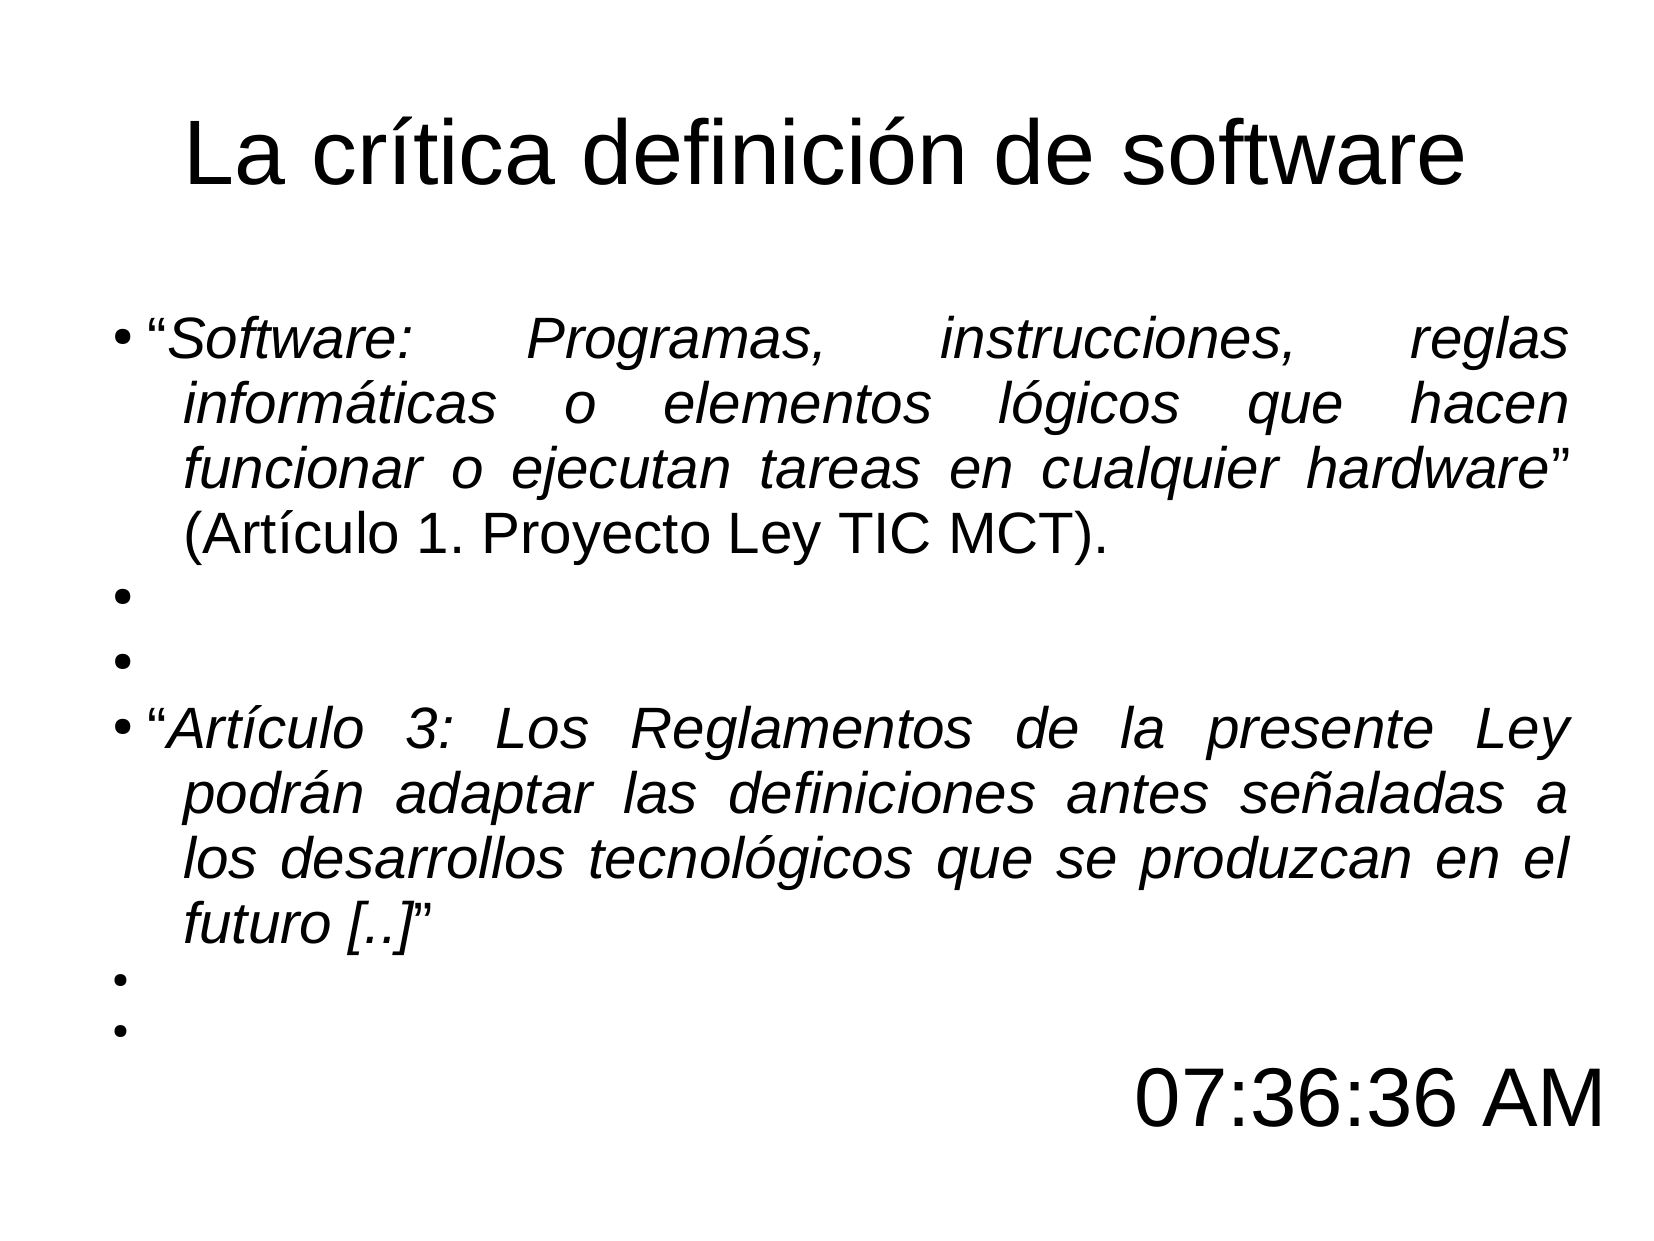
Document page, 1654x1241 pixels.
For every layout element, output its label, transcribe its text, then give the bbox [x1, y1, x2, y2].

title La crítica definición de software [82, 49, 1571, 257]
text_box 08:12:45 AM [1162, 1044, 1580, 1163]
subtitle “Software: Programas, instrucciones, reglas informáticas o elementos lógicos que hacen funcionar o ejecutan tareas en cualquier hardware” (Artículo 1. Proyecto Ley TIC MCT). “Artículo 3: Los Reglamentos de la presente Ley podrán adaptar las definiciones antes señaladas a los desarrollos tecnológicos que se produzcan en el futuro [..]” [41, 272, 1572, 1091]
